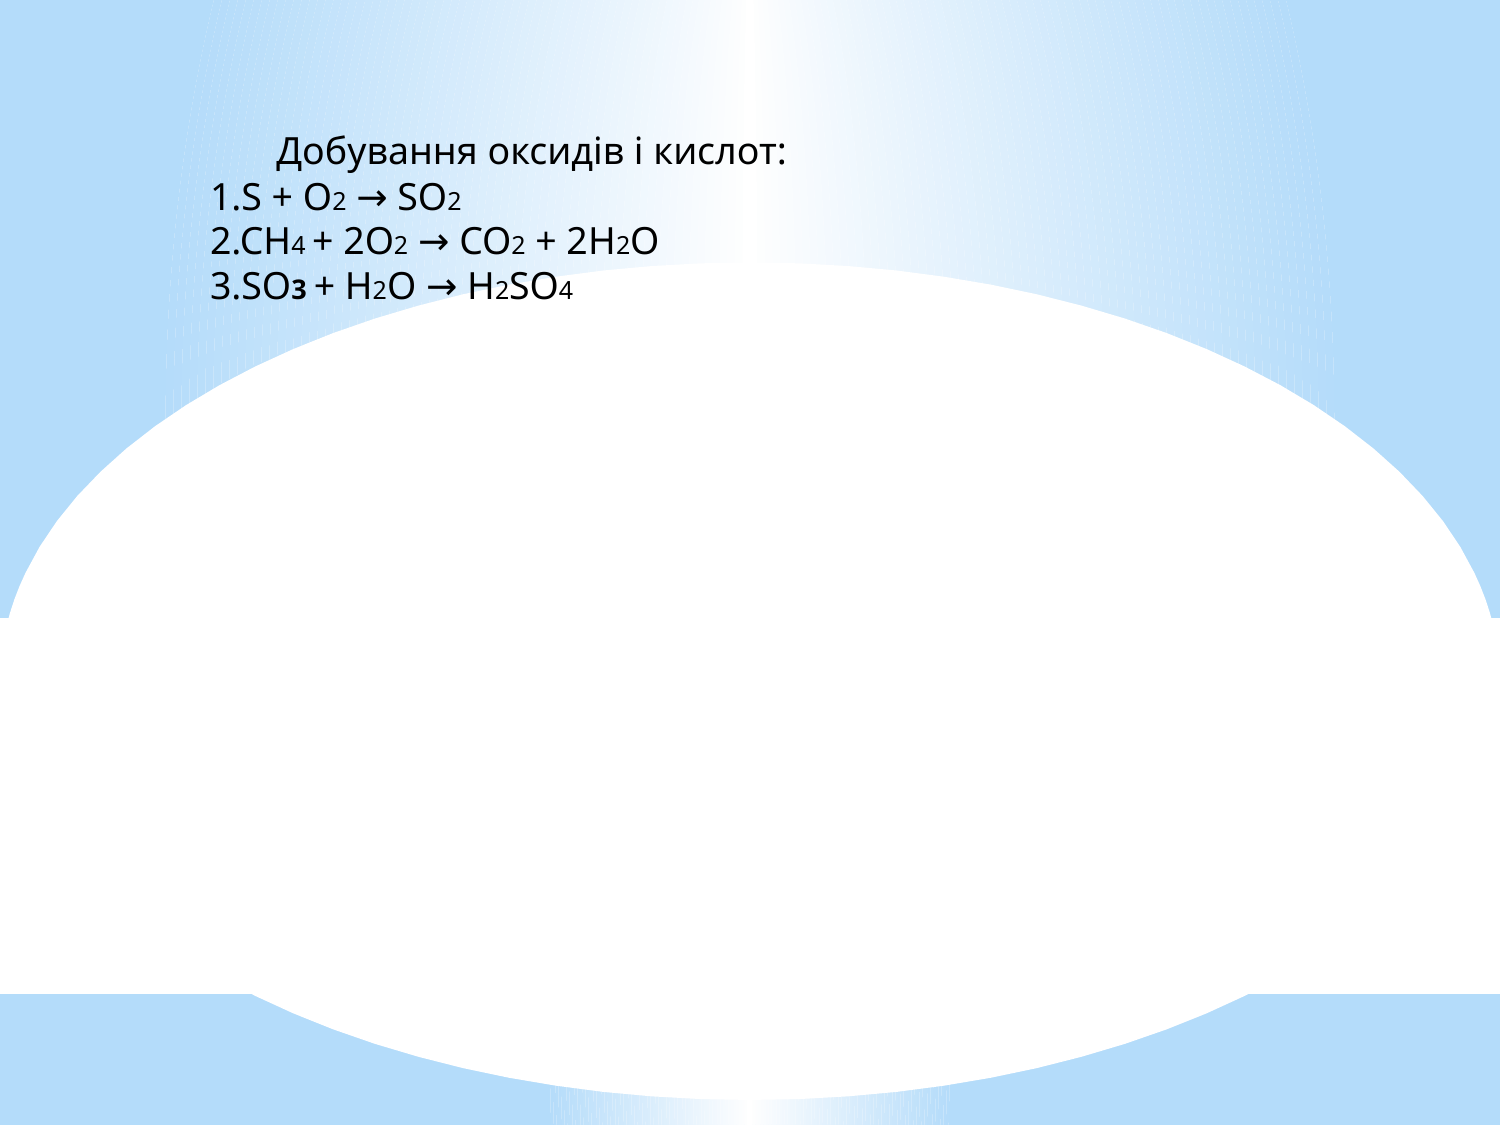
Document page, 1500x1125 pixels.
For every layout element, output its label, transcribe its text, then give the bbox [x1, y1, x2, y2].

list Добування оксидів і кислот: 1.S + O2 → SO2 2.CH4 + 2O2 → CO2 + 2H2O 3.SO3 + H2O → H2SO4 [187, 120, 1238, 690]
